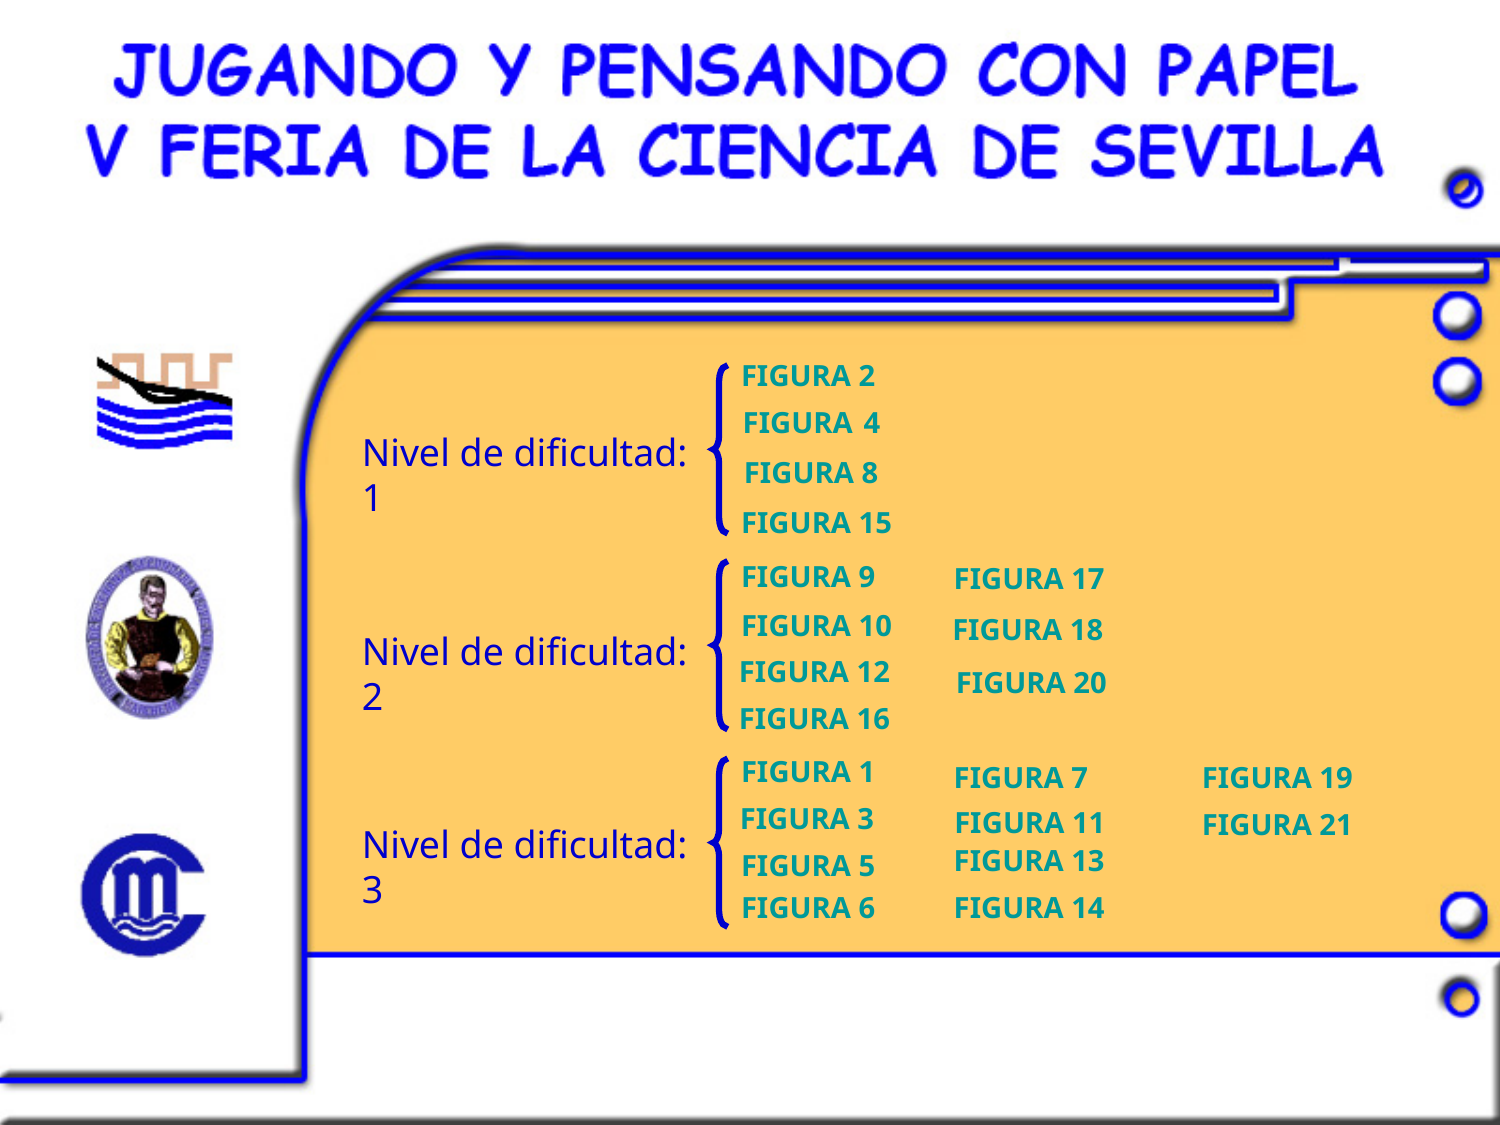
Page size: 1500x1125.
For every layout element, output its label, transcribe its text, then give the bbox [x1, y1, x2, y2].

text_box FIGURA 7 [939, 751, 1176, 796]
text_box FIGURA 14 [938, 881, 1199, 937]
text_box FIGURA 4 [727, 384, 965, 458]
text_box FIGURA 11 [939, 796, 1176, 852]
text_box FIGURA 18 [937, 603, 1198, 659]
text_box Nivel de dificultad: 2 [347, 620, 714, 726]
text_box Nivel de dificultad: 3 [347, 813, 714, 919]
text_box FIGURA 13 [938, 834, 1199, 881]
text_box FIGURA 10 [726, 599, 938, 655]
text_box FIGURA 20 [941, 657, 1201, 713]
text_box FIGURA 15 [726, 497, 928, 553]
text_box FIGURA 8 [729, 446, 966, 502]
text_box FIGURA 21 [1187, 798, 1447, 854]
text_box FIGURA 16 [724, 692, 984, 748]
text_box Nivel de dificultad: 1 [347, 420, 714, 527]
text_box FIGURA 3 [724, 792, 939, 848]
text_box FIGURA 1 [726, 748, 963, 792]
text_box FIGURA 9 [726, 550, 963, 599]
text_box FIGURA 6 [726, 881, 938, 937]
text_box FIGURA 17 [938, 552, 1199, 609]
text_box FIGURA 2 [726, 350, 963, 406]
text_box FIGURA 12 [724, 645, 941, 692]
picture [0, 0, 1500, 1125]
text_box FIGURA 5 [726, 839, 938, 881]
text_box FIGURA 13 [1038, 852, 1049, 870]
text_box FIGURA 19 [1187, 751, 1447, 798]
